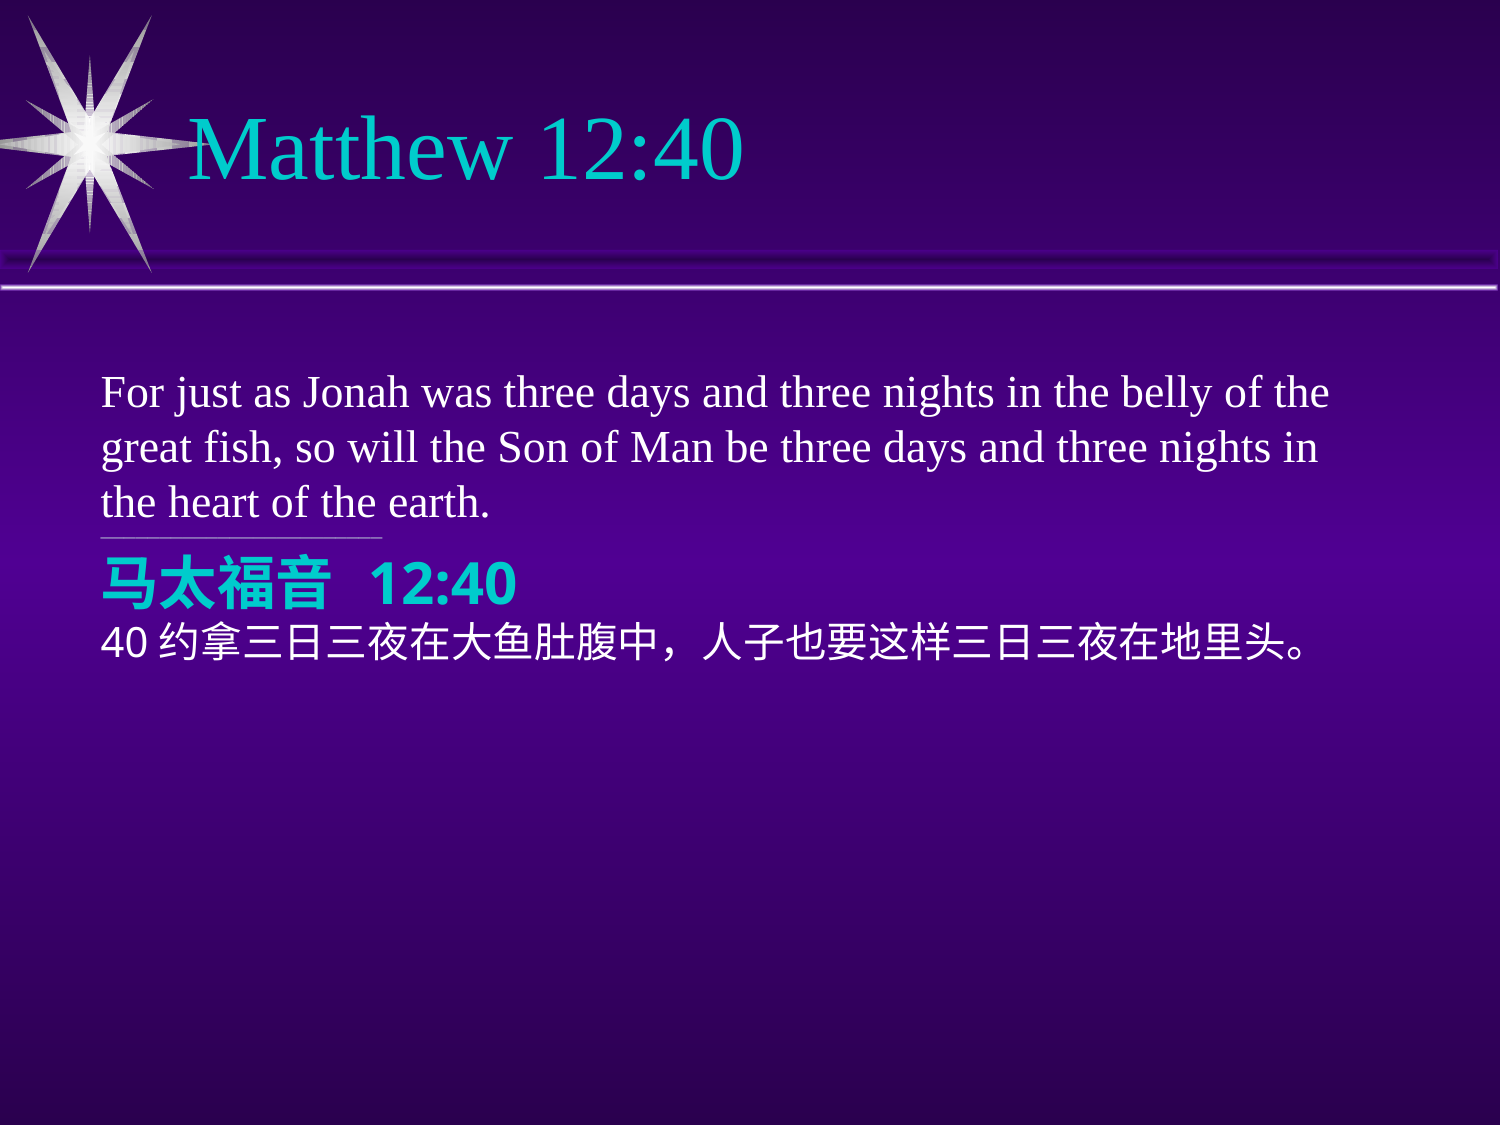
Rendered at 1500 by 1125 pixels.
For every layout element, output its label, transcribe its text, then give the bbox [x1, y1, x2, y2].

title Matthew 12:40 [187, 56, 1463, 244]
text_box For just as Jonah was three days and three nights in the belly of the great fish, so will the Son of Man be three days and three nights in the heart of the earth. ──────────────────────── 马太福音 12:40 40约拿三日三夜在大鱼肚腹中，人子也要这样三日三夜在地里头。 [85, 354, 1381, 1103]
